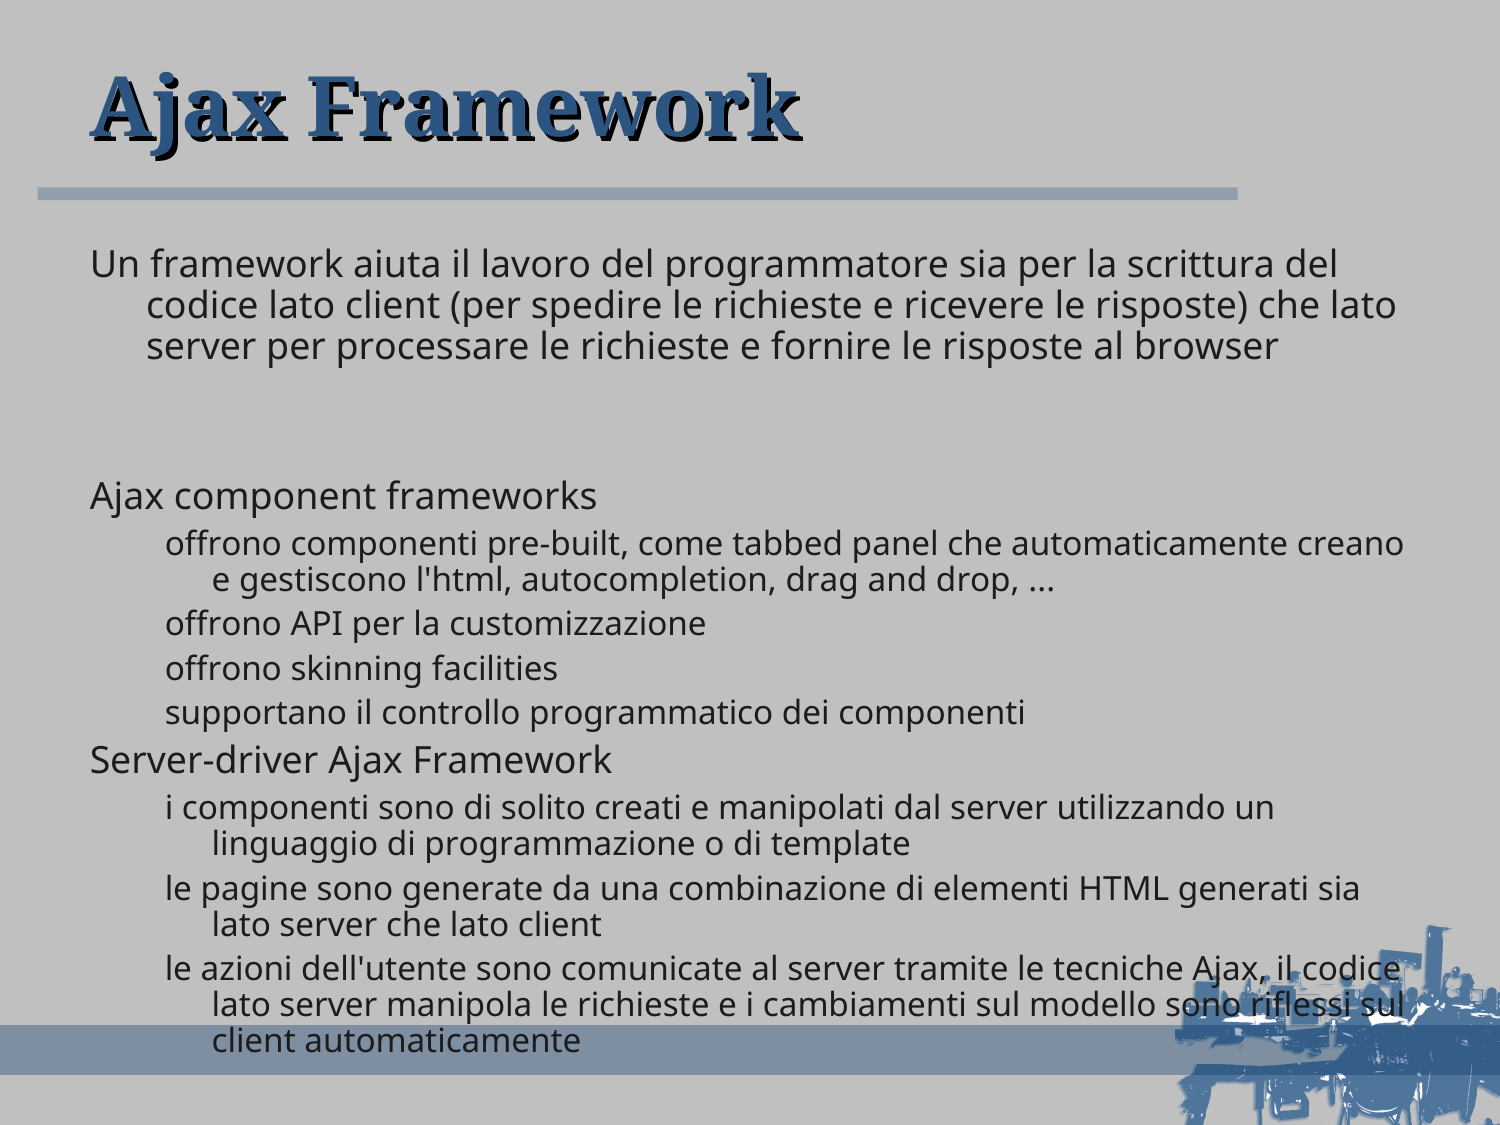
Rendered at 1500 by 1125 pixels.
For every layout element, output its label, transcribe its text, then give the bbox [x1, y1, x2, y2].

list Un framework aiuta il lavoro del programmatore sia per la scrittura del codice lato client (per spedire le richieste e ricevere le risposte) che lato server per processare le richieste e fornire le risposte al browser Ajax component frameworks offrono componenti pre-built, come tabbed panel che automaticamente creano e gestiscono l'html, autocompletion, drag and drop, ... offrono API per la customizzazione offrono skinning facilities supportano il controllo programmatico dei componenti Server-driver Ajax Framework i componenti sono di solito creati e manipolati dal server utilizzando un linguaggio di programmazione o di template le pagine sono generate da una combinazione di elementi HTML generati sia lato server che lato client le azioni dell'utente sono comunicate al server tramite le tecniche Ajax, il codice lato server manipola le richieste e i cambiamenti sul modello sono riflessi sul client automaticamente [75, 237, 1426, 1019]
title Ajax Framework [75, 45, 1426, 163]
